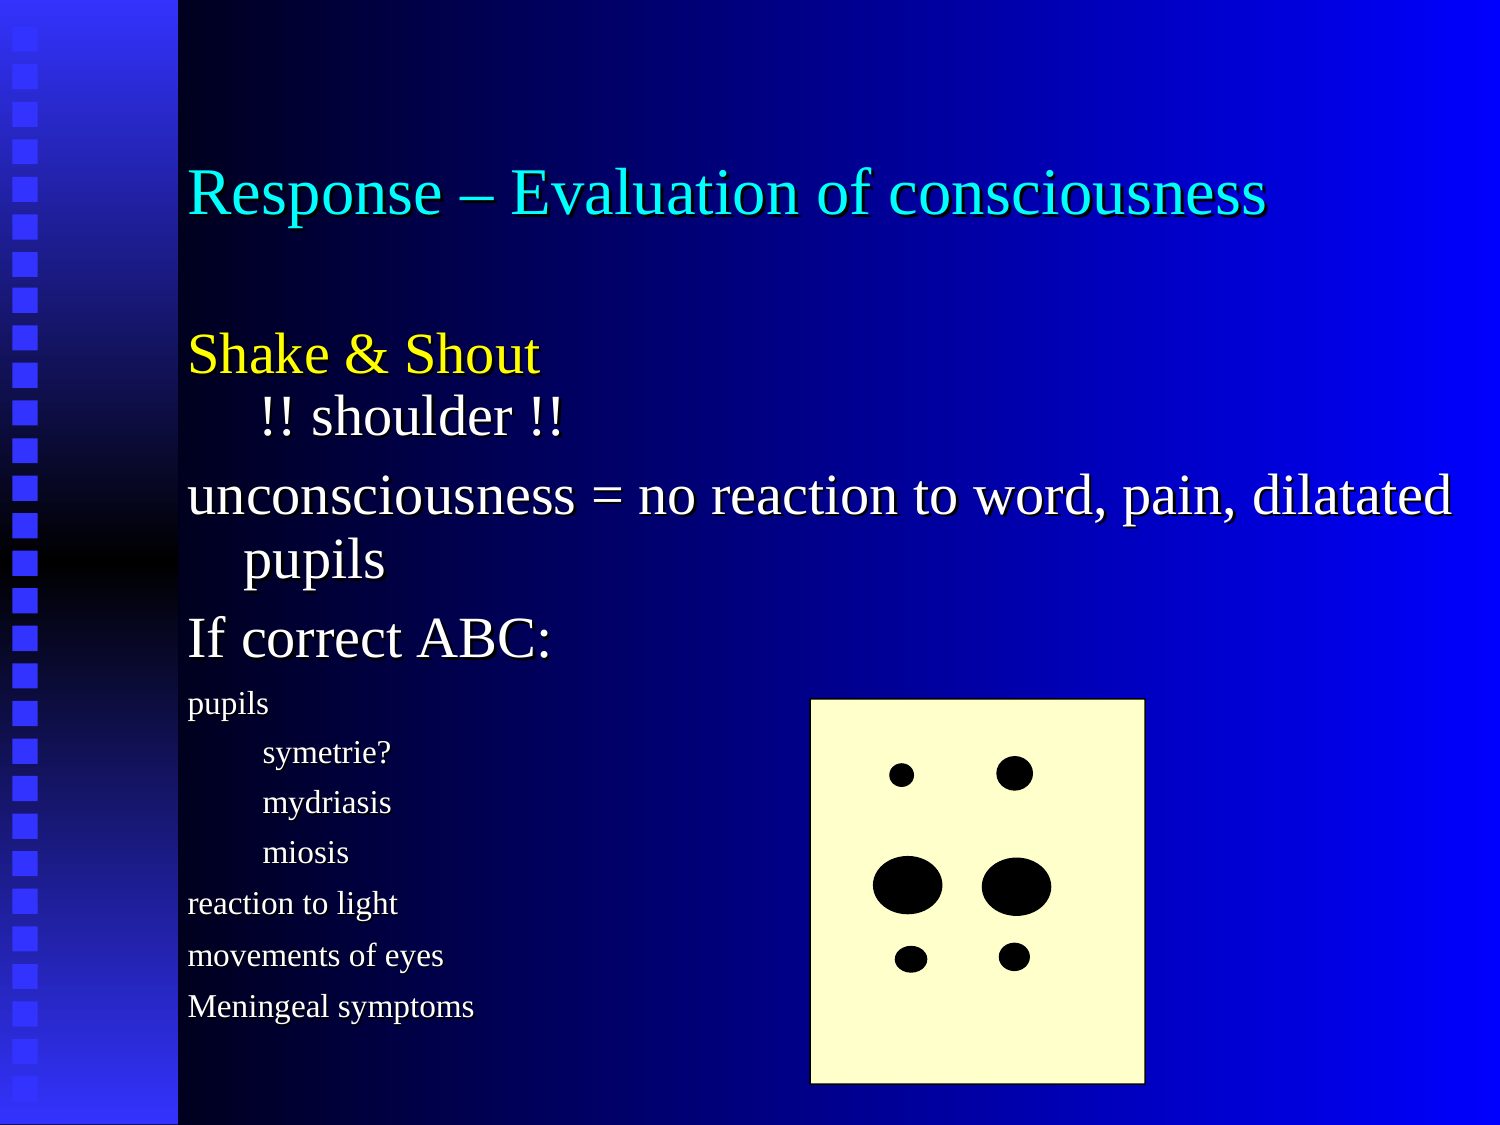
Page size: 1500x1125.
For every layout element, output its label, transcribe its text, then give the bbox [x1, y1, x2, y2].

title Response – Evaluation of consciousness [187, 99, 1463, 288]
text_box [810, 698, 1146, 1085]
list Shake & Shout !! shoulder !! unconsciousness = no reaction to word, pain, dilatated pupils If correct ABC: pupils symetrie? mydriasis miosis reaction to light movements of eyes Meningeal symptoms [187, 324, 1463, 1068]
